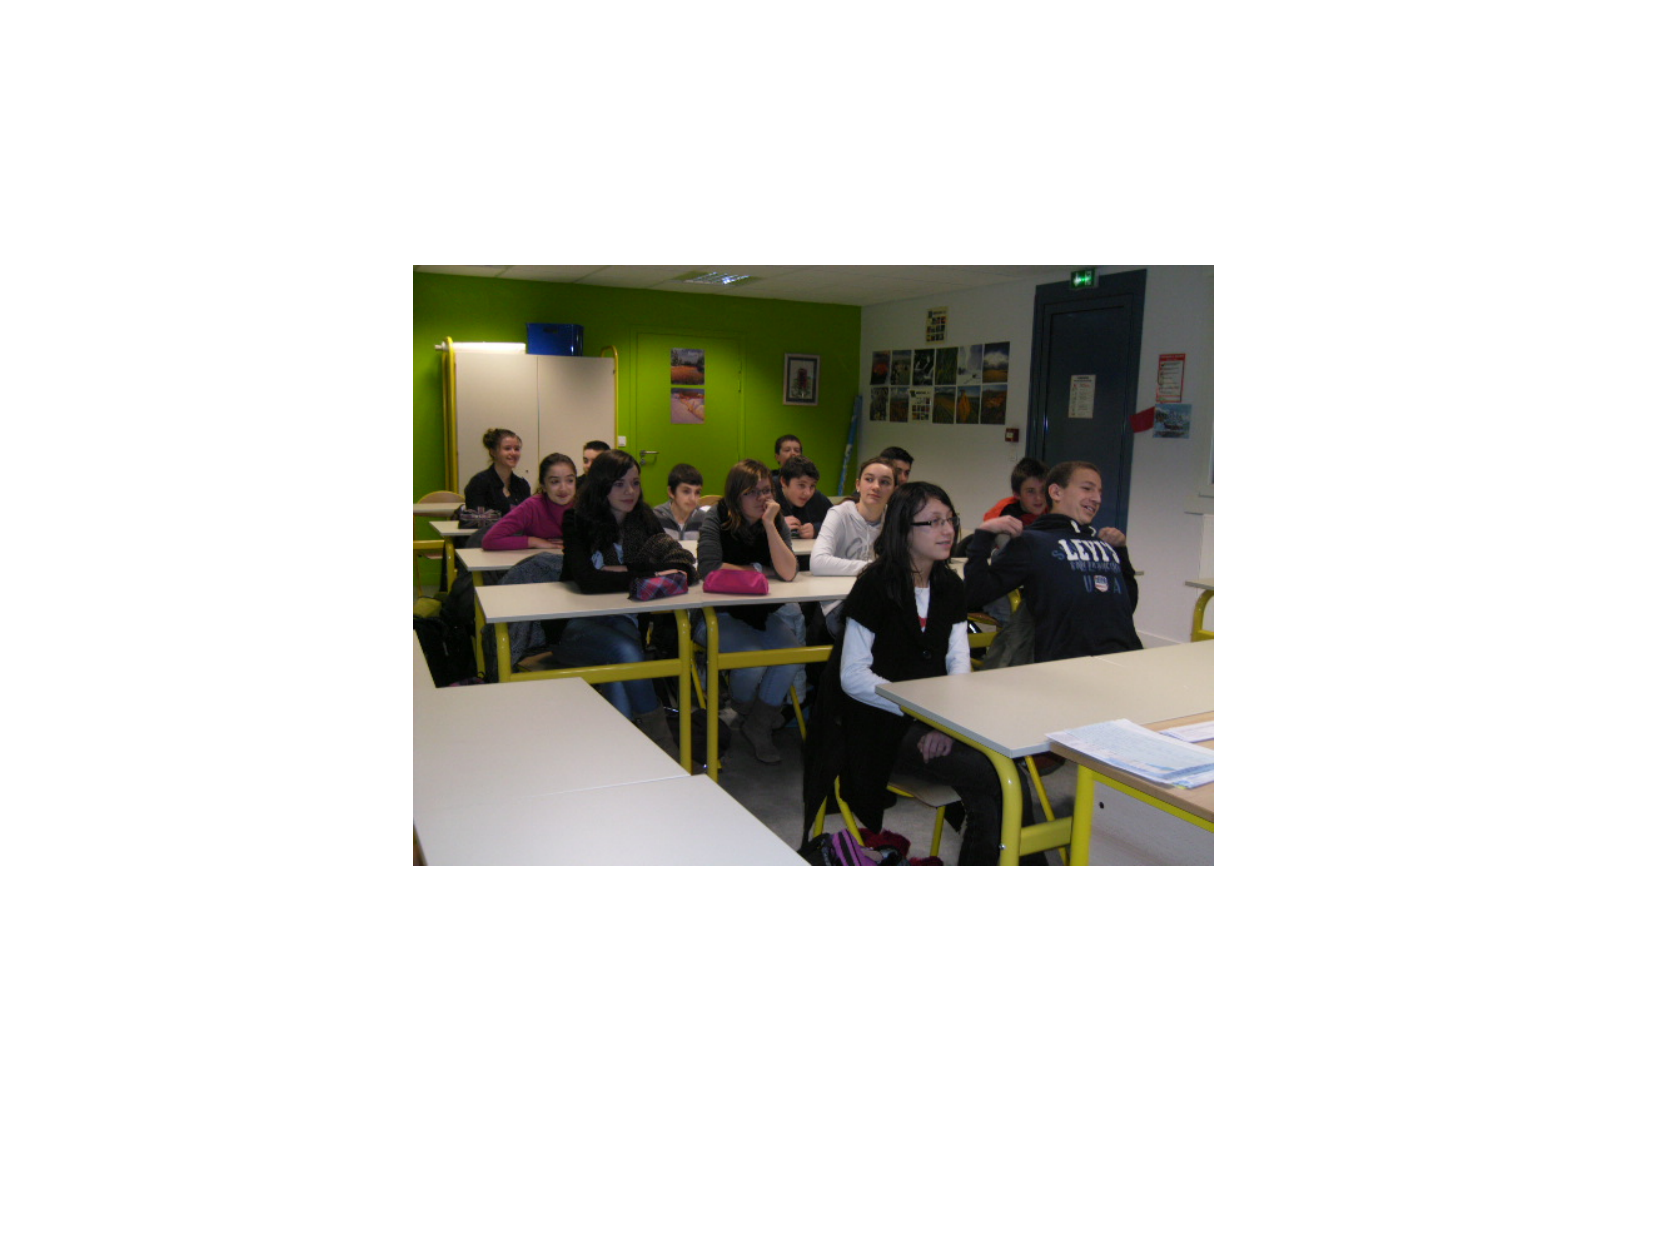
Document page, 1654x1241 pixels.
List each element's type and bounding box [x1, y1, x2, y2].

picture [413, 265, 1214, 866]
